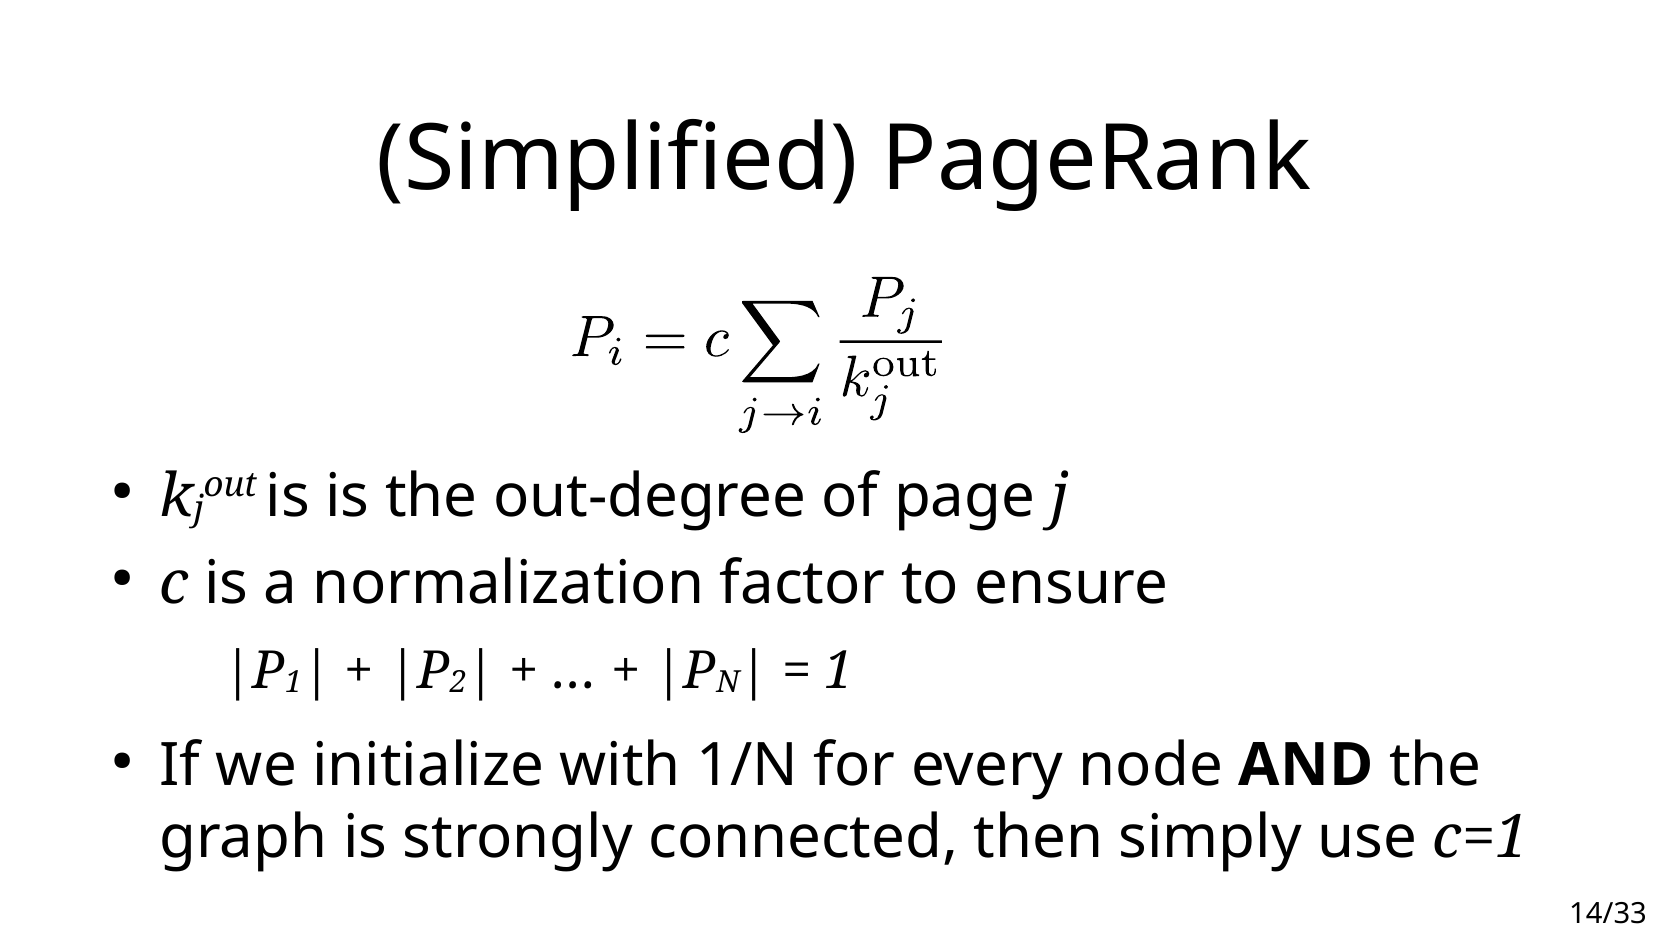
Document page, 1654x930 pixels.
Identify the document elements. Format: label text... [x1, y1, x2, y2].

text_box [569, 276, 942, 434]
list kjout is is the out-degree of page j c is a normalization factor to ensure |P1| + |P2| + … + |PN| = 1 If we initialize with 1/N for every node AND the graph is strongly connected, then simply use c=1 [80, 448, 1561, 886]
title (Simplified) PageRank [82, 49, 1571, 257]
